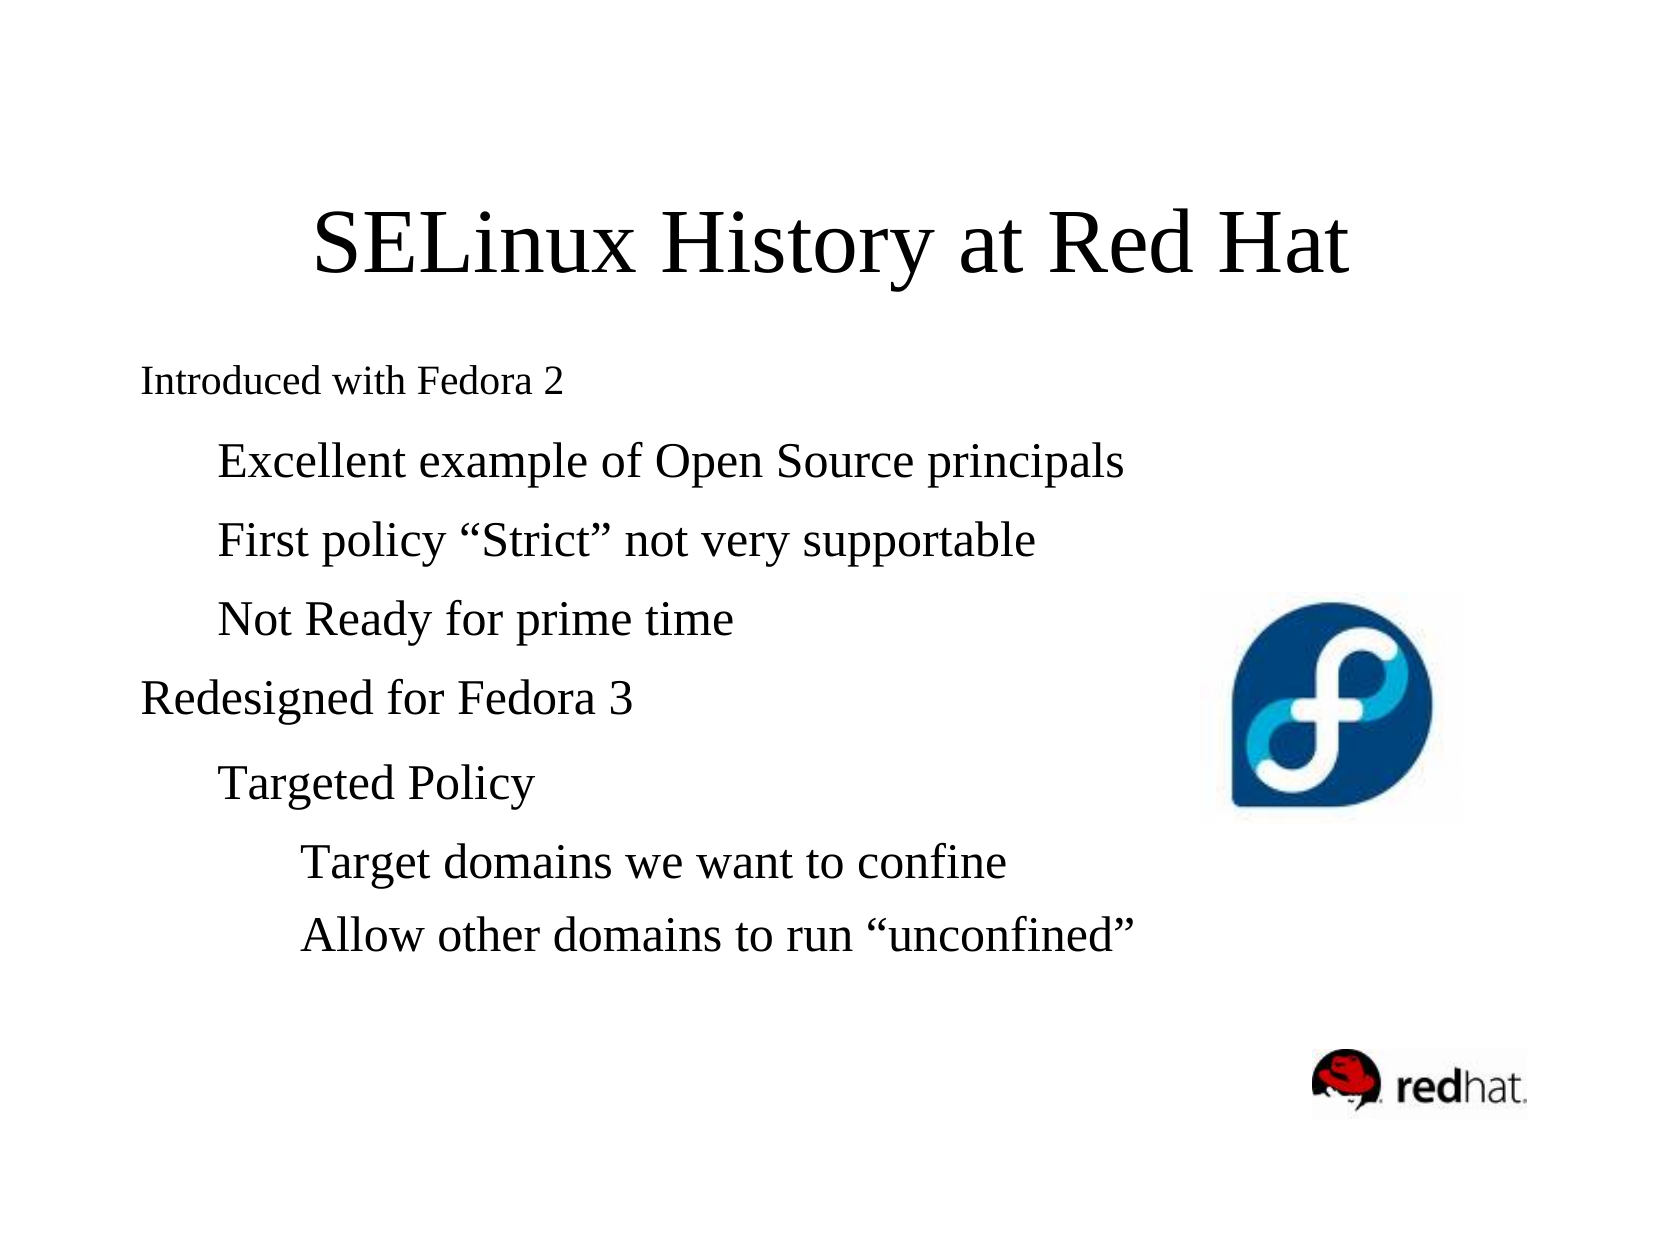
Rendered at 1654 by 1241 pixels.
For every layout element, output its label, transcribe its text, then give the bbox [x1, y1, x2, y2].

picture [1200, 592, 1463, 826]
title SELinux History at Red Hat [125, 190, 1538, 293]
list Introduced with Fedora 2 Excellent example of Open Source principals First policy “Strict” not very supportable Not Ready for prime time Redesigned for Fedora 3 Targeted Policy Target domains we want to confine Allow other domains to run “unconfined” [122, 357, 1535, 1135]
